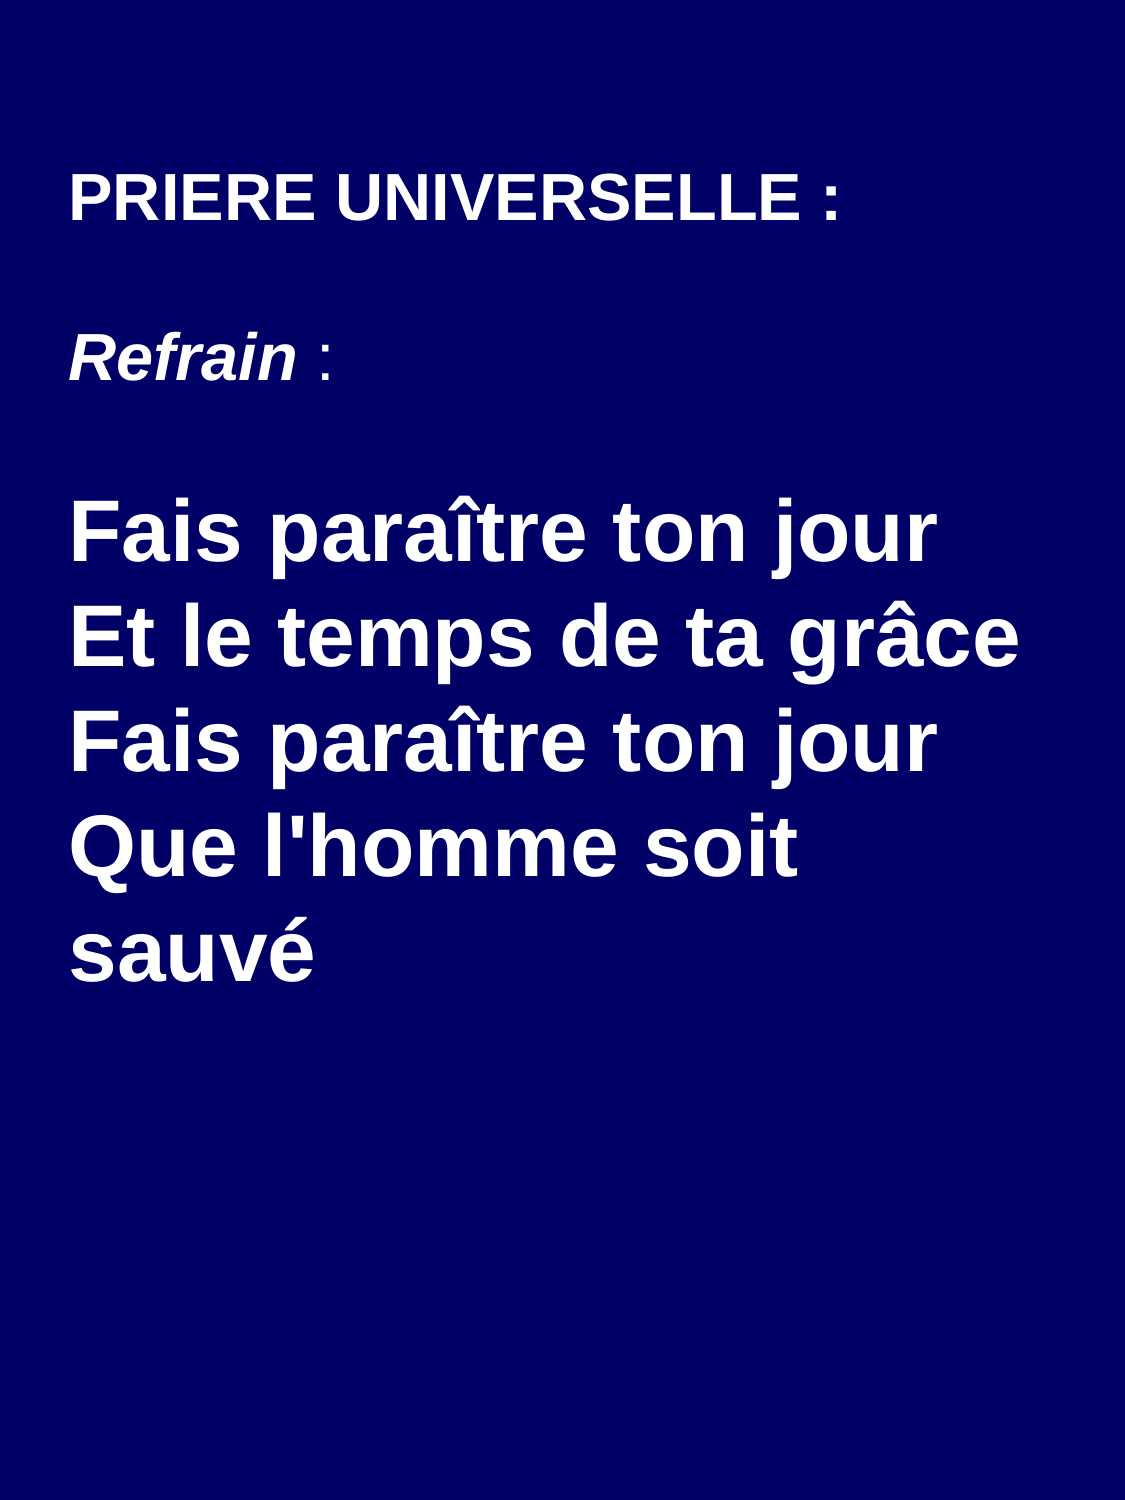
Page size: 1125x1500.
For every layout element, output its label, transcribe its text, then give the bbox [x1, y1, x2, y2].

text_box PRIERE UNIVERSELLE : Refrain : Fais paraître ton jour Et le temps de ta grâce Fais paraître ton jour Que l'homme soit sauvé [53, 66, 1072, 1500]
